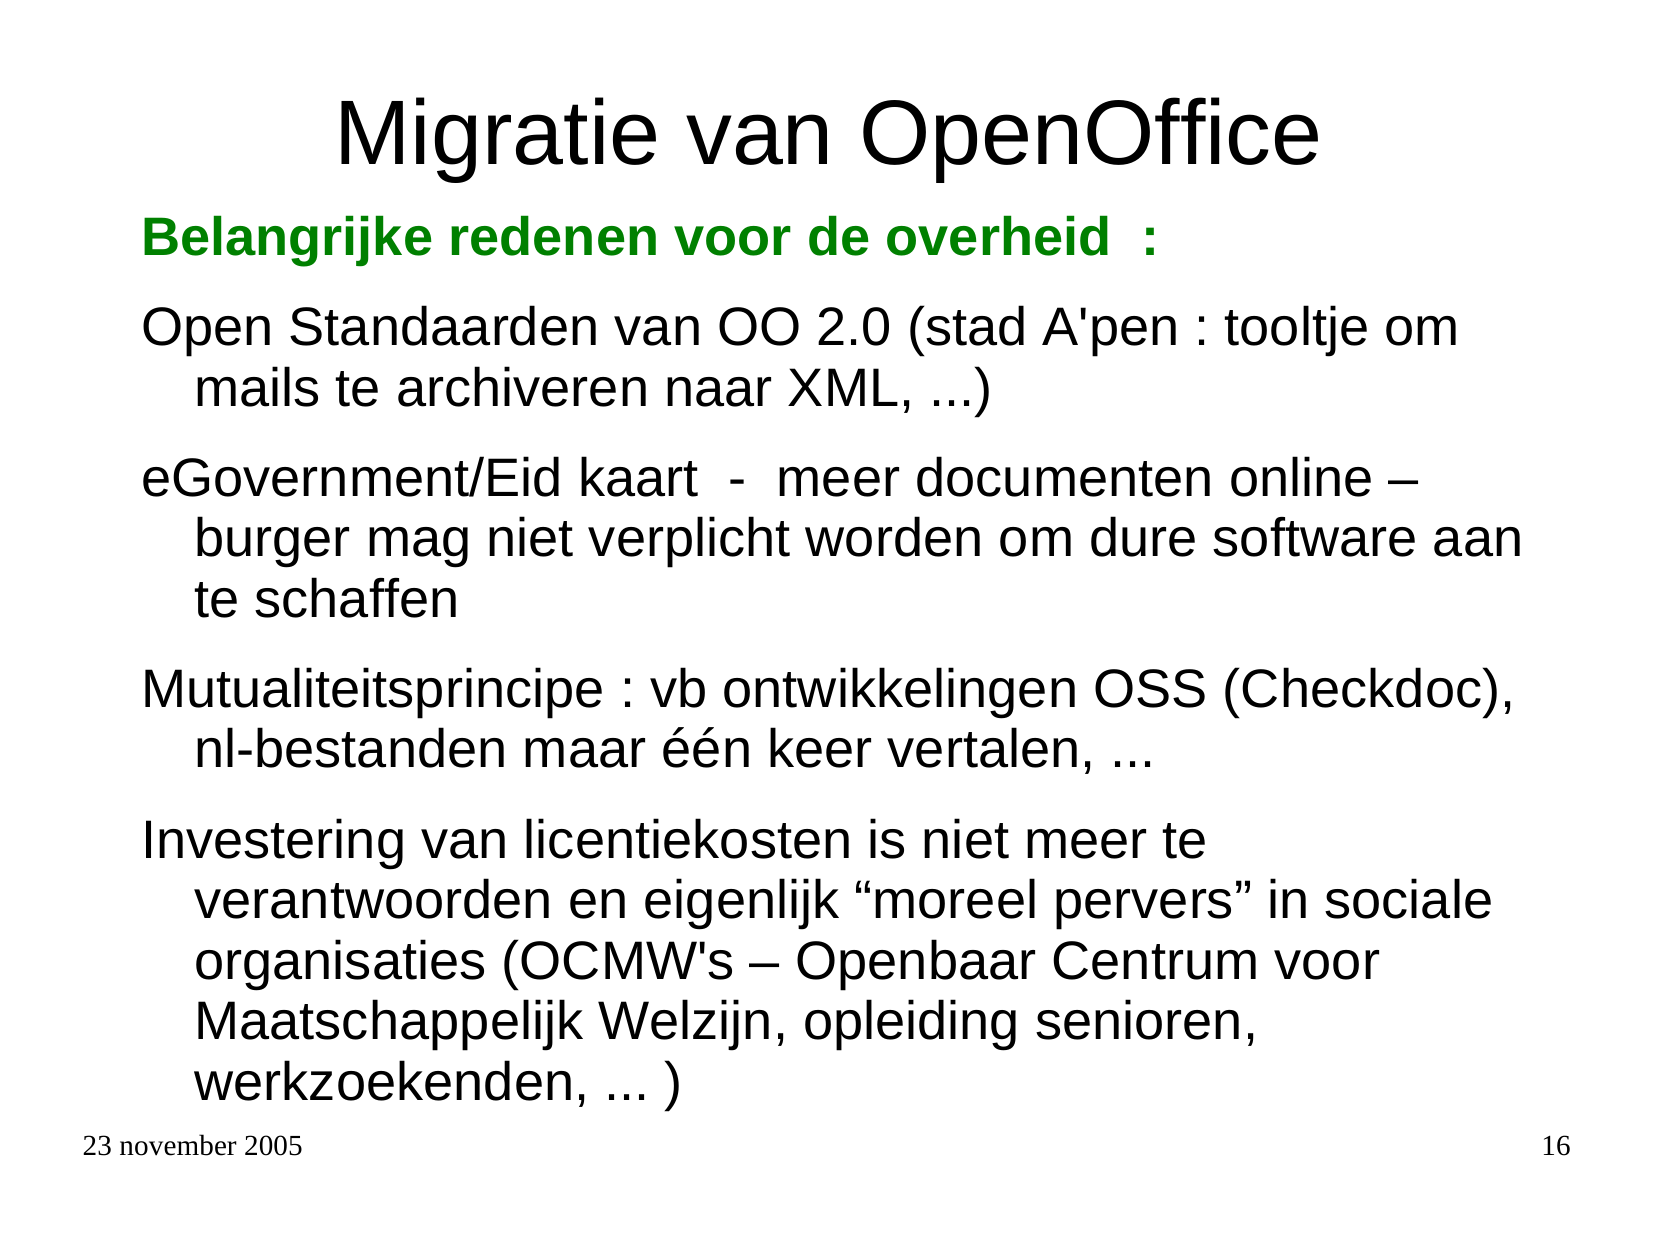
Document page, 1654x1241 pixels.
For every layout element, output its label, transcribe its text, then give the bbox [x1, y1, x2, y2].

list Belangrijke redenen voor de overheid : Open Standaarden van OO 2.0 (stad A'pen : tooltje om mails te archiveren naar XML, ...) eGovernment/Eid kaart - meer documenten online – burger mag niet verplicht worden om dure software aan te schaffen Mutualiteitsprincipe : vb ontwikkelingen OSS (Checkdoc), nl-bestanden maar één keer vertalen, ... Investering van licentiekosten is niet meer te verantwoorden en eigenlijk “moreel pervers” in sociale organisaties (OCMW's – Openbaar Centrum voor Maatschappelijk Welzijn, opleiding senioren, werkzoekenden, ... ) [123, 206, 1536, 1112]
title Migratie van OpenOffice [123, 29, 1536, 206]
